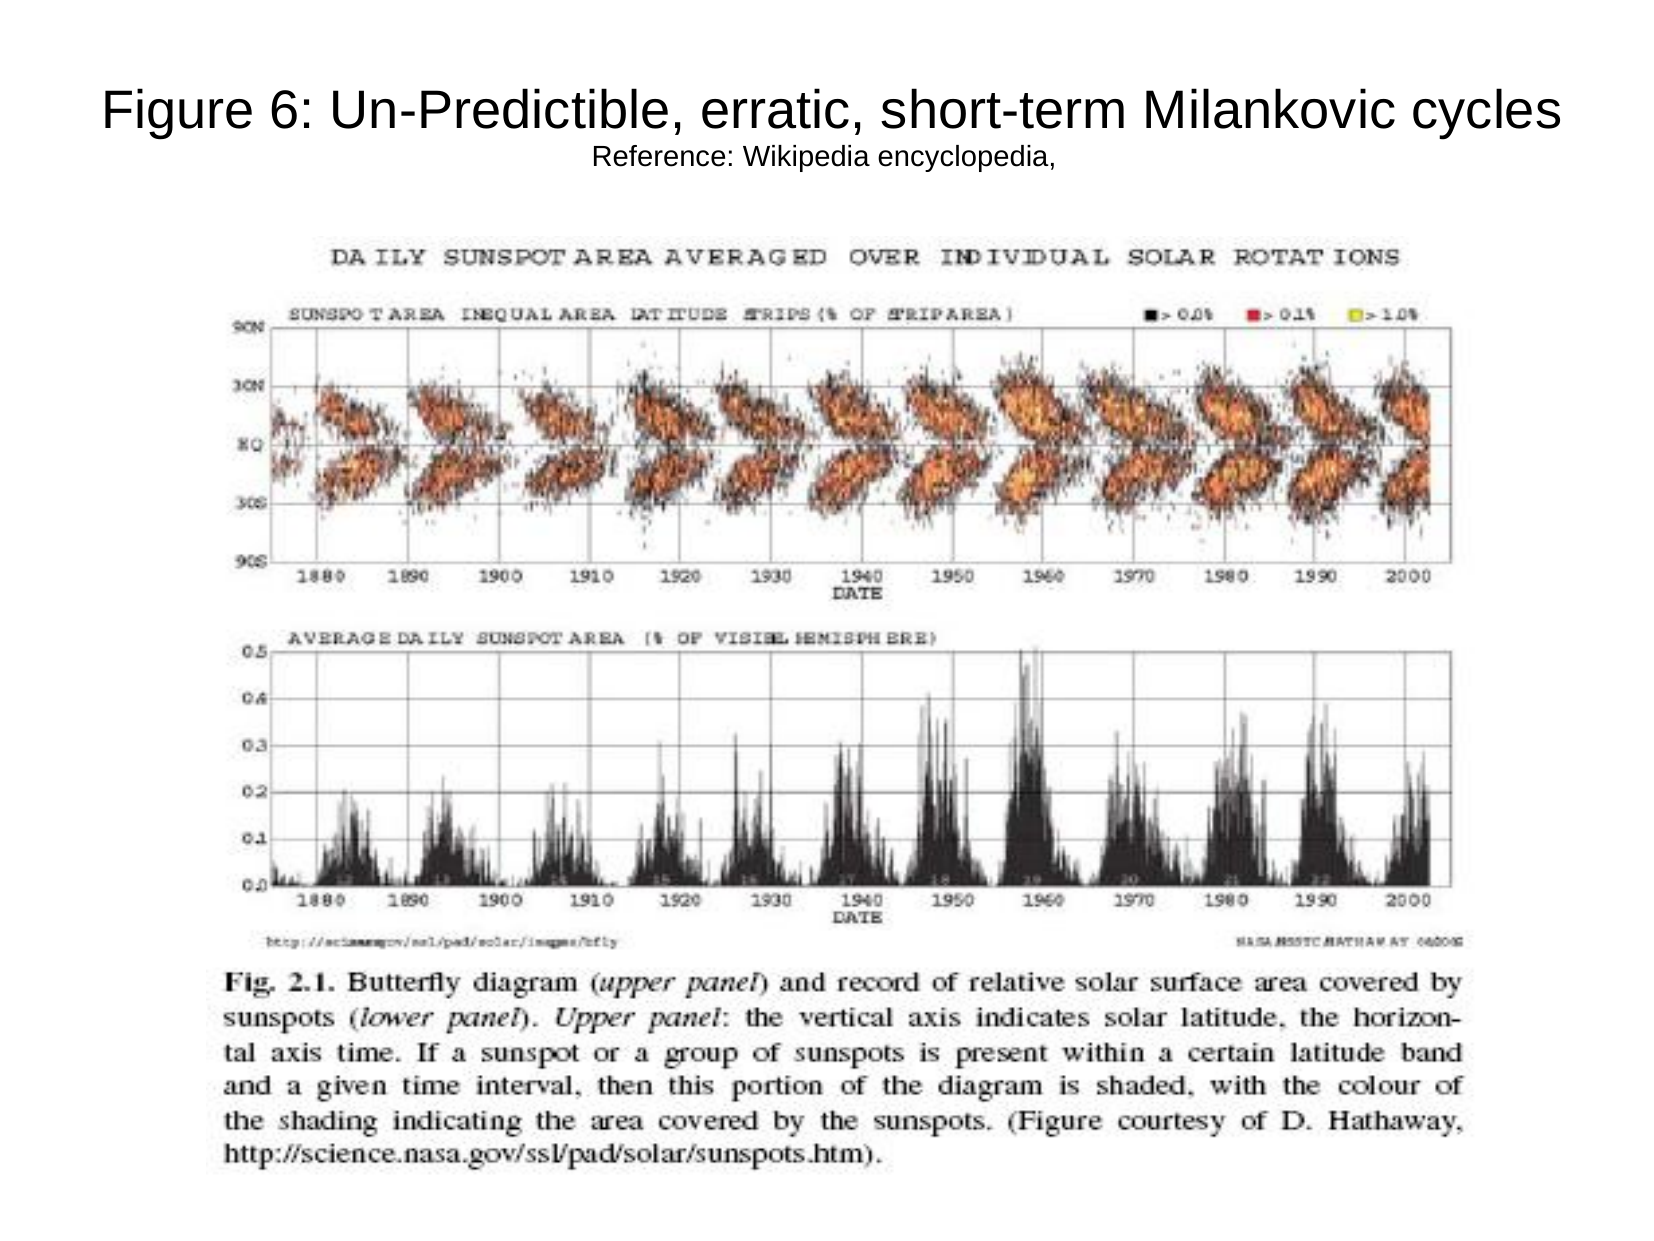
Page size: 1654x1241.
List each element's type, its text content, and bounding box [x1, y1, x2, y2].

title Figure 6: Un-Predictible, erratic, short-term Milankovic cycles Reference: Wikipedia encyclopedia, [88, 29, 1577, 222]
picture [206, 236, 1477, 1182]
